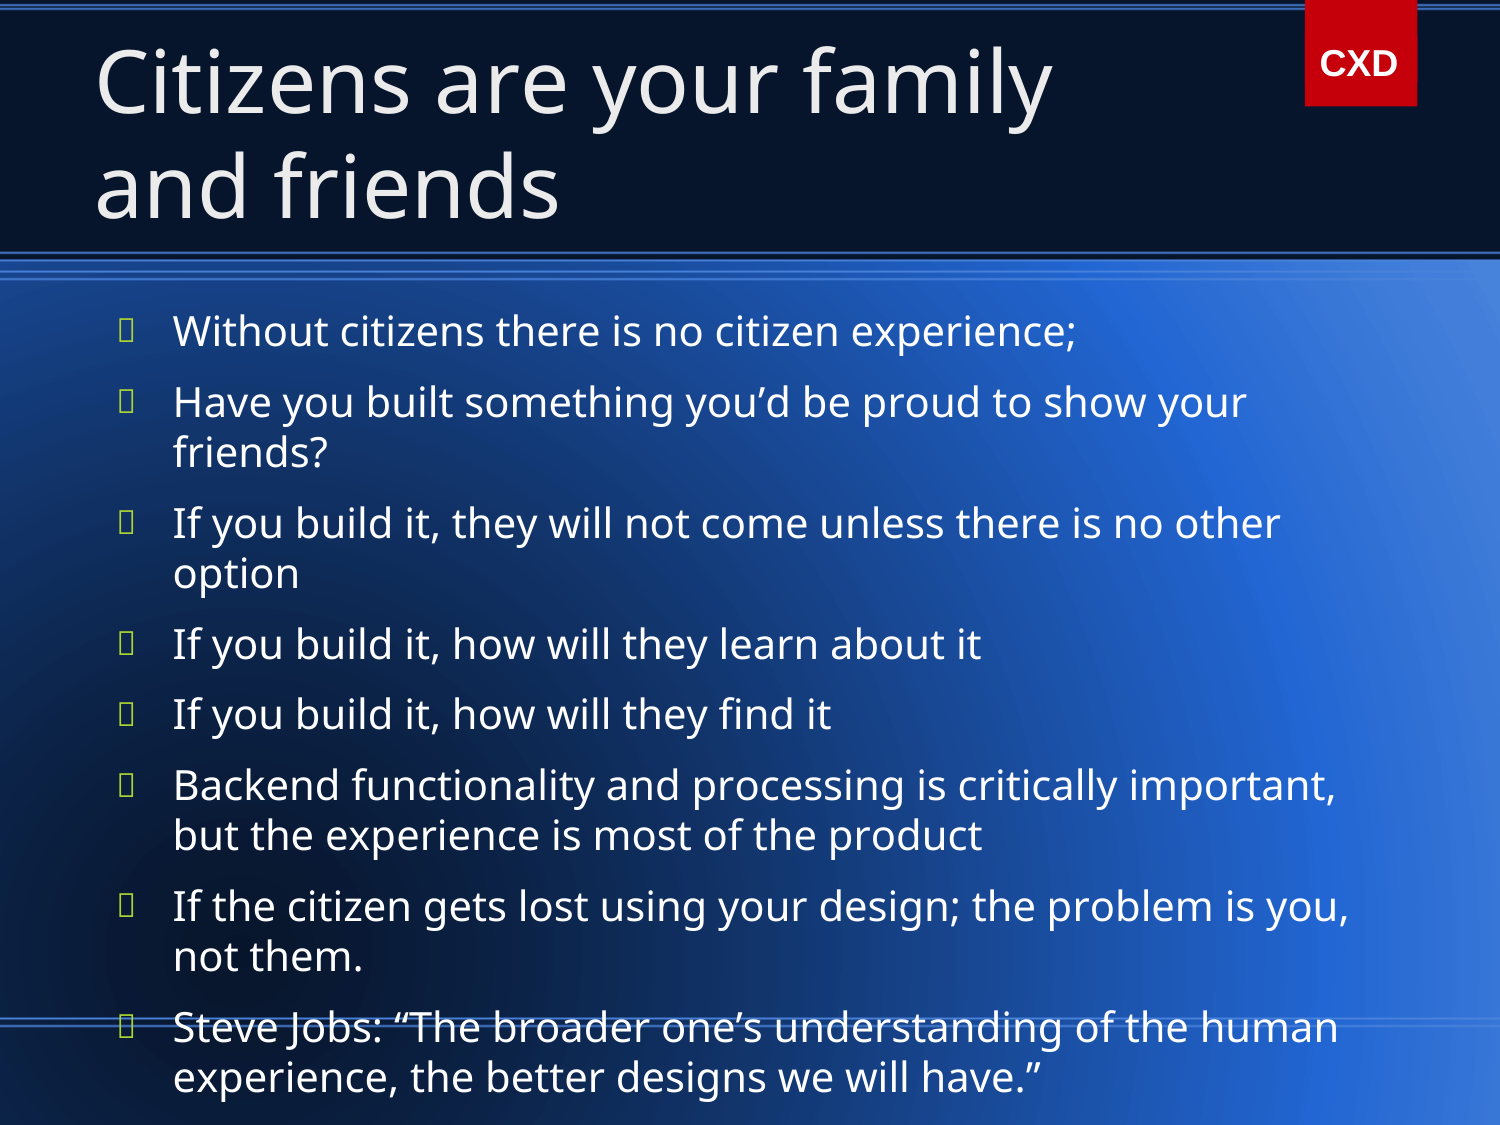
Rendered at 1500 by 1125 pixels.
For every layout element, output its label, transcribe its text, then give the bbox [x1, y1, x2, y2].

list Without citizens there is no citizen experience; Have you built something you’d be proud to show your friends? If you build it, they will not come unless there is no other option If you build it, how will they learn about it If you build it, how will they find it Backend functionality and processing is critically important, but the experience is most of the product If the citizen gets lost using your design; the problem is you, not them. Steve Jobs: “The broader one’s understanding of the human experience, the better designs we will have.” [101, 297, 1399, 926]
title Citizens are your family and friends [79, 18, 1237, 249]
picture [0, 0, 1500, 1125]
